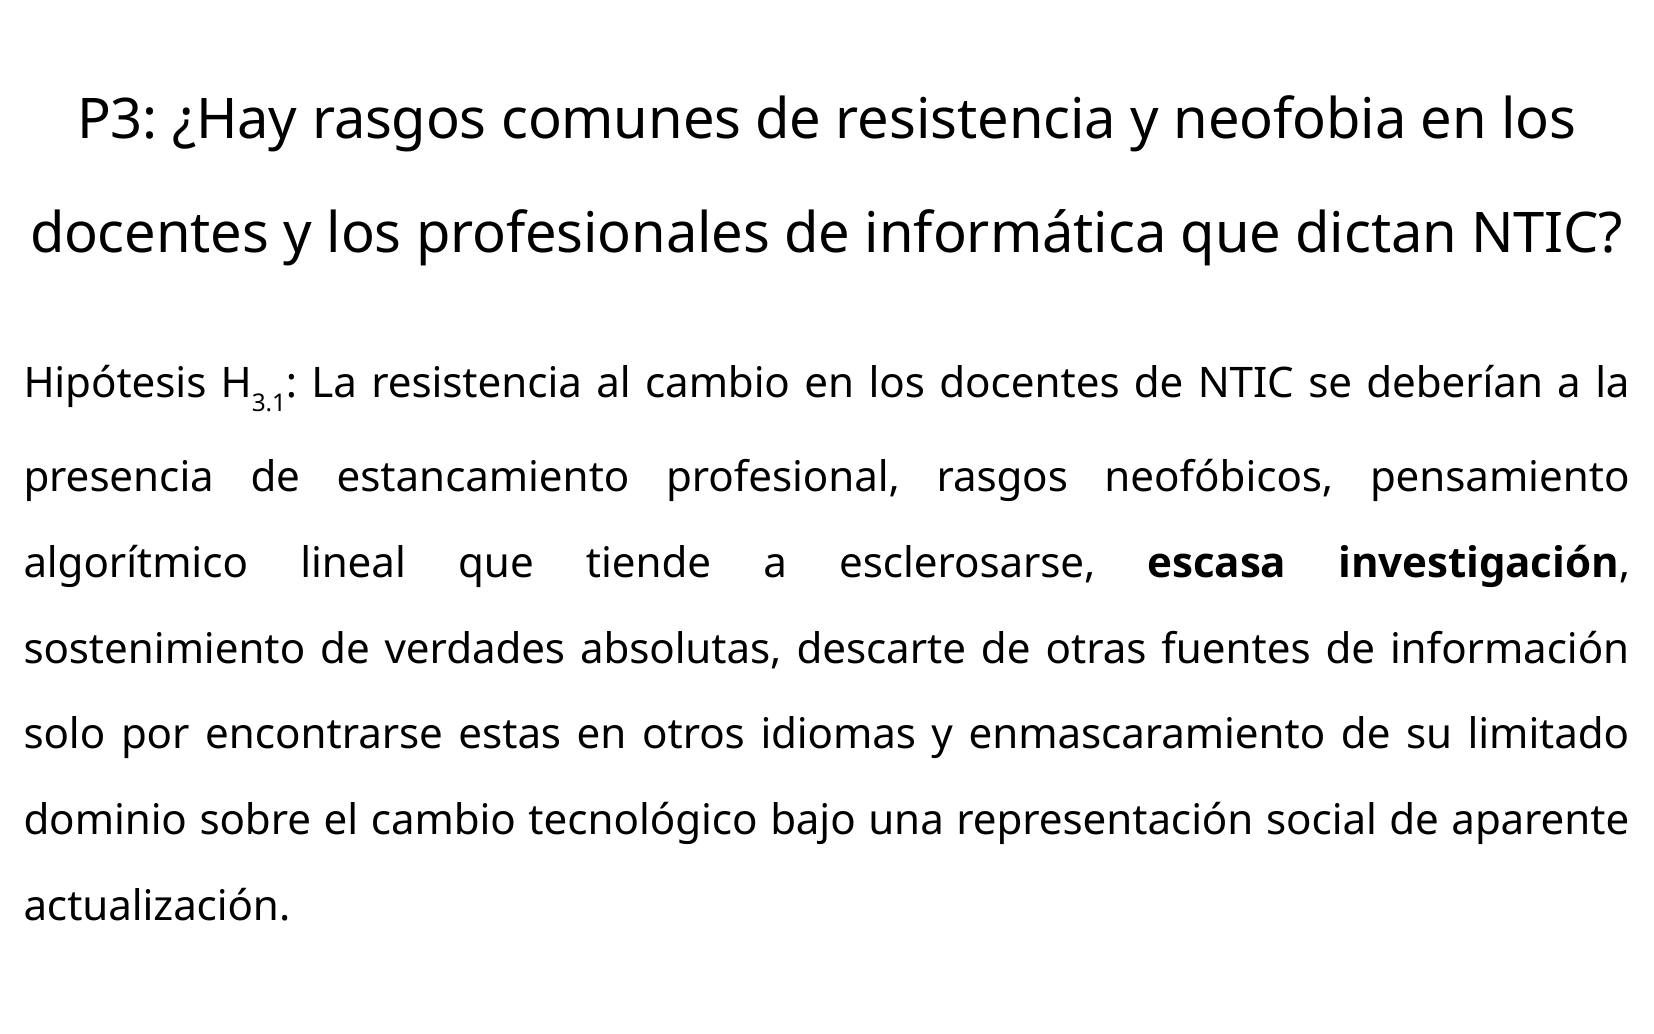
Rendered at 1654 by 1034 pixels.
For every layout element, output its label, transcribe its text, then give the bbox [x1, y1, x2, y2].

text_box P3: ¿Hay rasgos comunes de resistencia y neofobia en los docentes y los profesionales de informática que dictan NTIC? Hipótesis H3.1: La resistencia al cambio en los docentes de NTIC se deberían a la presencia de estancamiento profesional, rasgos neofóbicos, pensamiento algorítmico lineal que tiende a esclerosarse, escasa investigación, sostenimiento de verdades absolutas, descarte de otras fuentes de información solo por encontrarse estas en otros idiomas y enmascaramiento de su limitado dominio sobre el cambio tecnológico bajo una representación social de aparente actualización. [23, 41, 1630, 1034]
